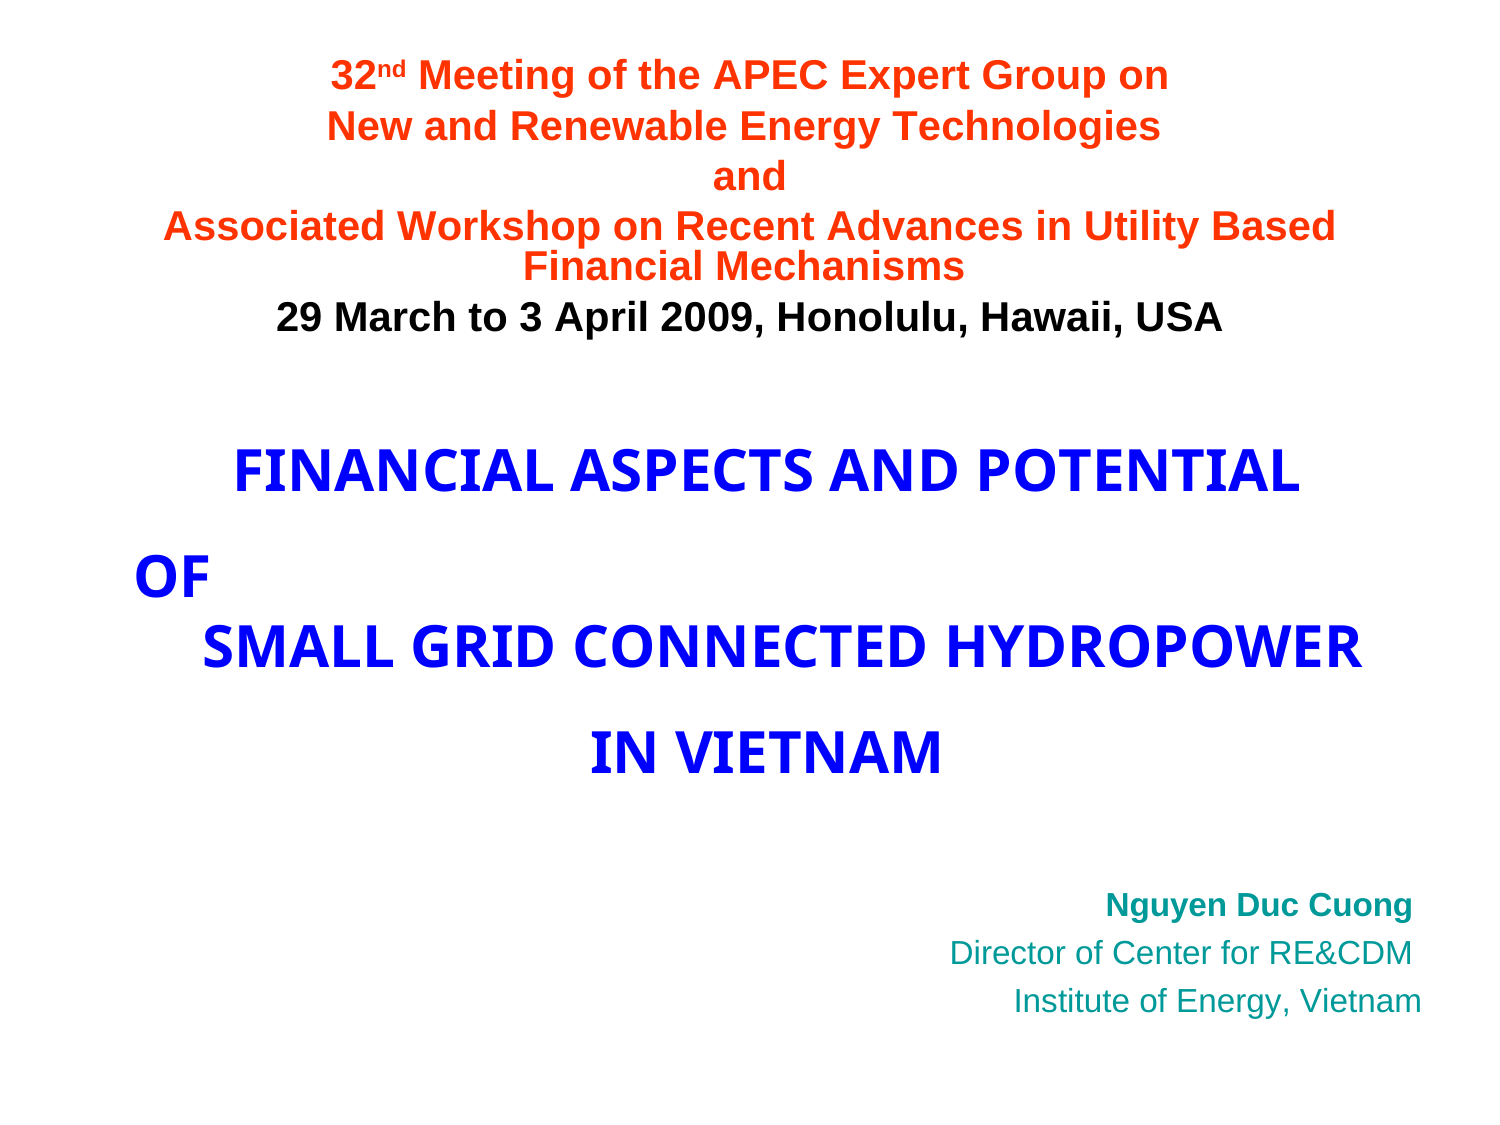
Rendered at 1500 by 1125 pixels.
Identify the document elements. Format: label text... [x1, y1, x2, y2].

text_box Nguyen Duc Cuong Director of Center for RE&CDM Institute of Energy, Vietnam [237, 874, 1438, 1027]
text_box FINANCIAL ASPECTS AND POTENTIAL OF SMALL GRID CONNECTED HYDROPOWER IN VIETNAM [112, 424, 1438, 794]
text_box 32nd Meeting of the APEC Expert Group on New and Renewable Energy Technologies and Associated Workshop on Recent Advances in Utility Based Financial Mechanisms 29 March to 3 April 2009, Honolulu, Hawaii, USA [75, 49, 1426, 347]
